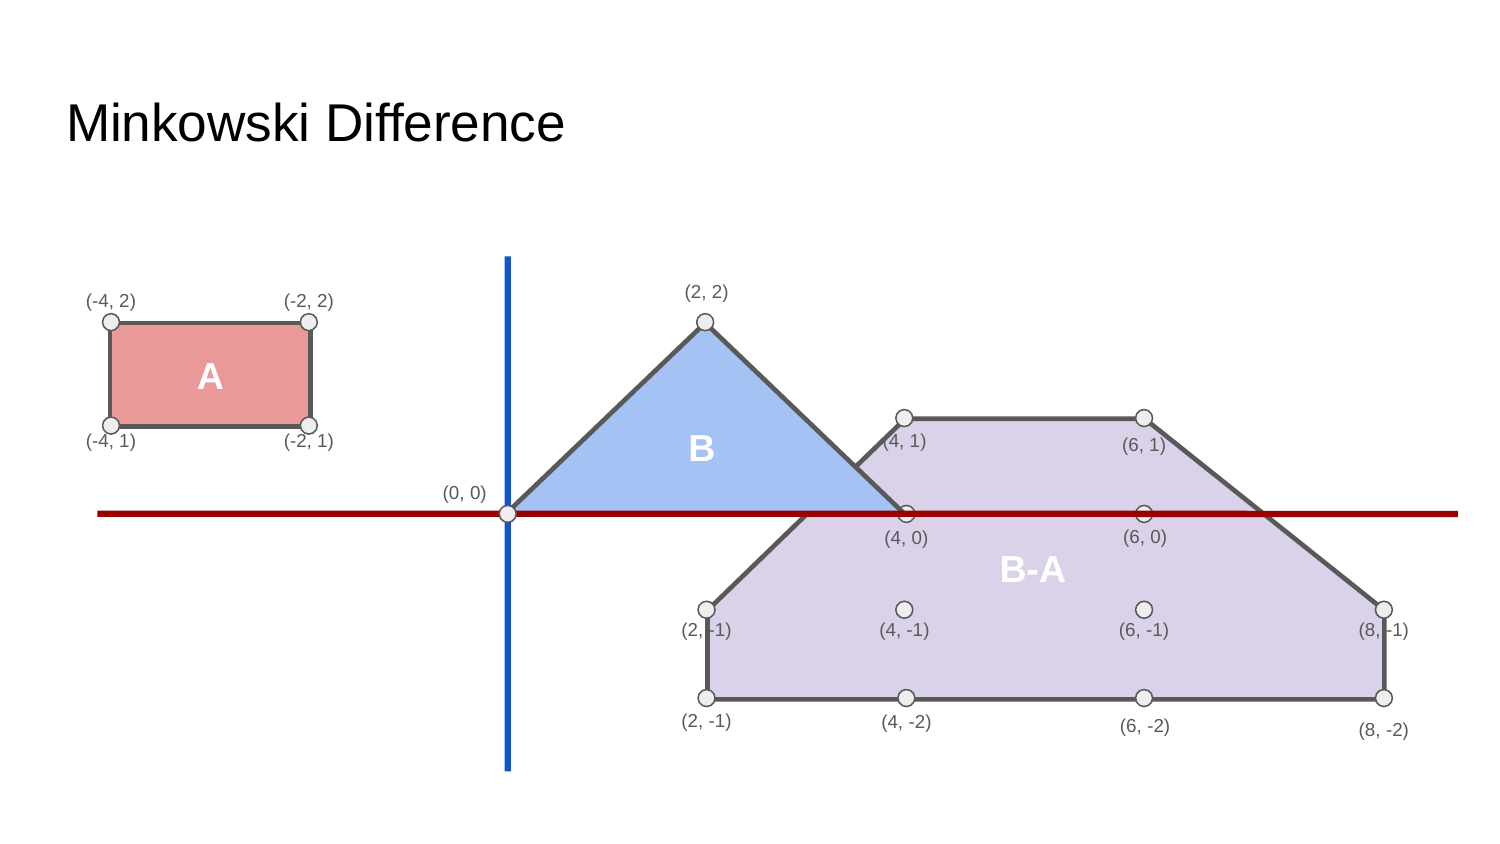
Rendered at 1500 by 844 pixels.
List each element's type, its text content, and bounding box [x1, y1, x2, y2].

title Minkowski Difference [51, 72, 1449, 167]
text_box (6, 0) [1103, 513, 1187, 560]
text_box [499, 313, 1259, 523]
text_box (8, -1) [1342, 605, 1426, 652]
text_box (-2, 2) [267, 276, 350, 323]
text_box (4, -1) [863, 605, 946, 652]
text_box (-4, 2) [69, 276, 153, 323]
text_box (4, -2) [865, 697, 948, 744]
text_box (-2, 1) [267, 417, 350, 463]
text_box [698, 517, 1393, 707]
text_box (2, -1) [665, 697, 748, 743]
text_box A [161, 336, 259, 412]
text_box (8, -2) [1342, 705, 1426, 752]
text_box (4, 0) [865, 513, 948, 560]
text_box (6, -2) [1103, 701, 1187, 748]
text_box [895, 409, 913, 427]
text_box (0, 0) [423, 469, 506, 516]
text_box B [653, 409, 751, 485]
text_box (2, -1) [665, 605, 748, 652]
text_box (2, 2) [665, 267, 748, 314]
text_box (-4, 1) [69, 417, 153, 463]
text_box [102, 313, 318, 435]
text_box (4, 1) [863, 417, 946, 463]
text_box B-A [984, 529, 1082, 606]
text_box (6, -1) [1102, 605, 1186, 652]
text_box (6, 1) [1102, 420, 1186, 467]
